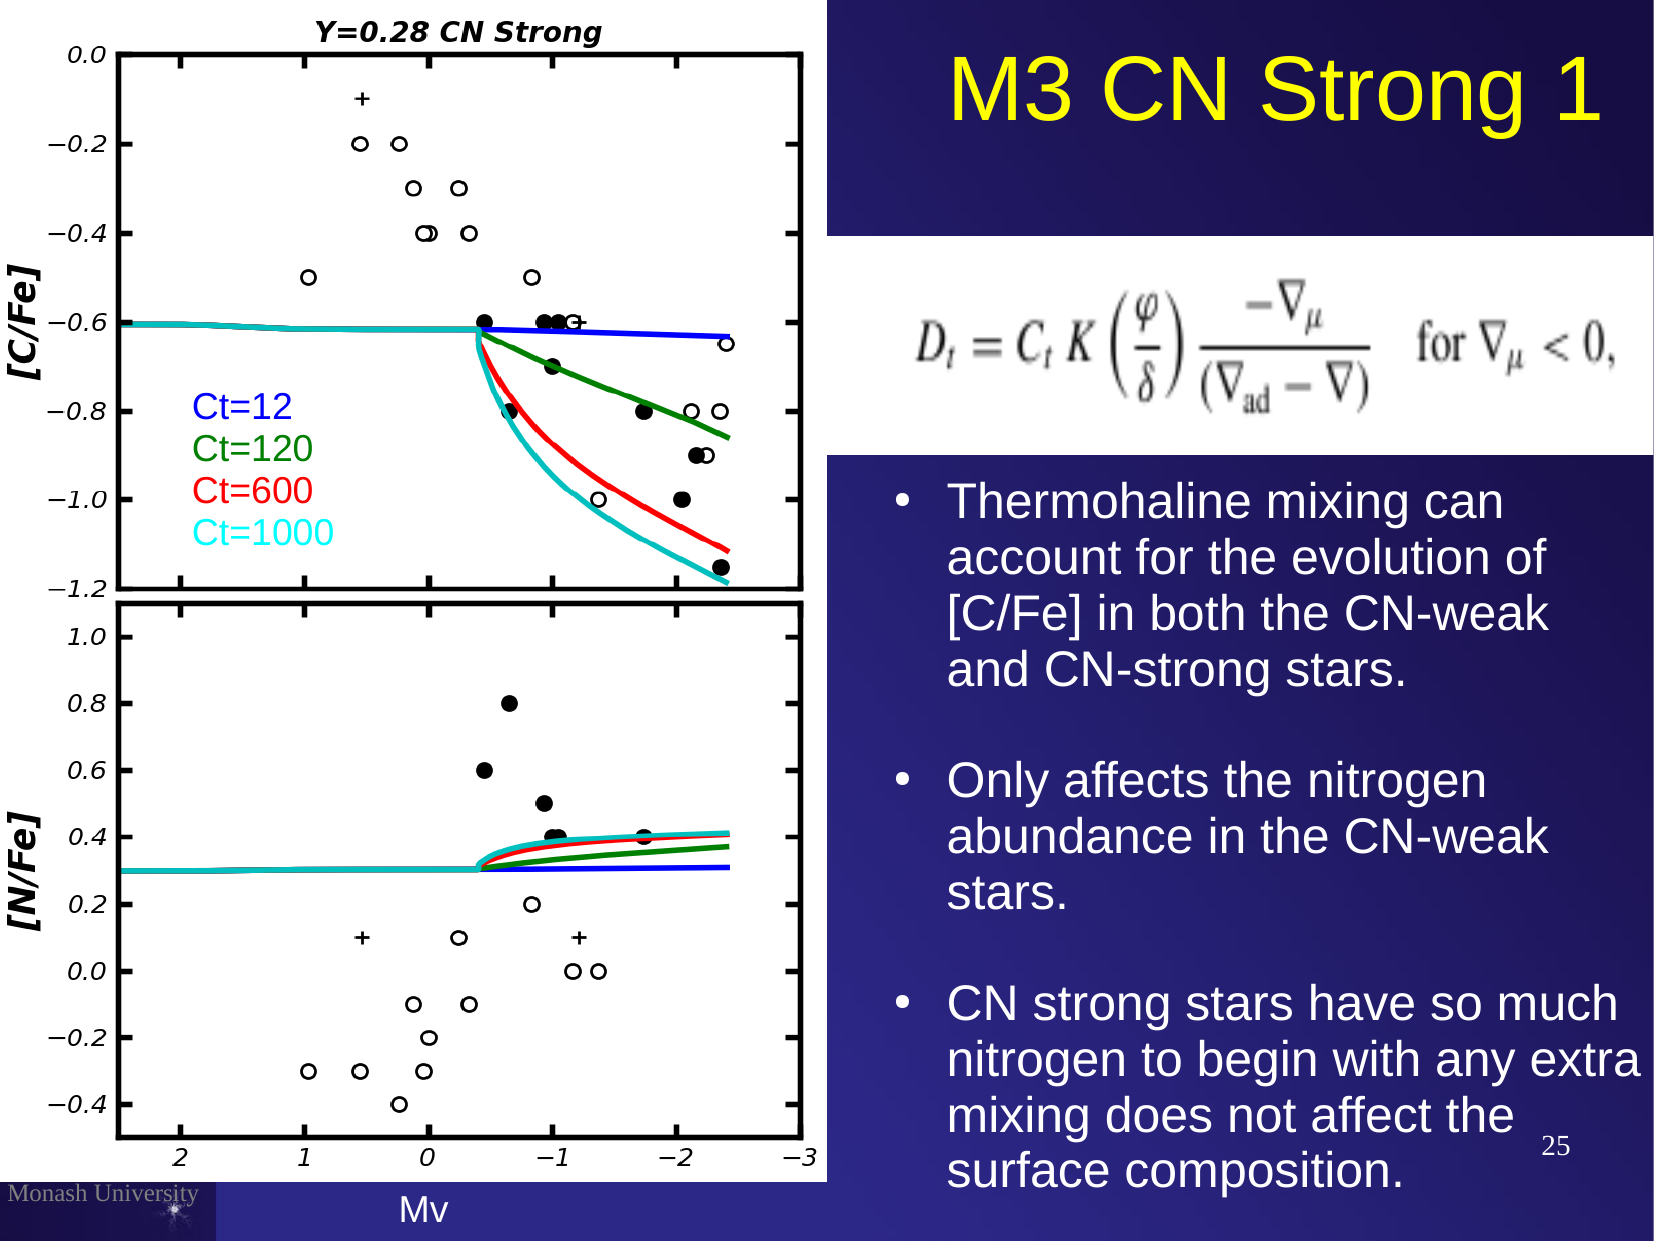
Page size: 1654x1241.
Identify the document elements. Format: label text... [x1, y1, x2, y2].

text_box Mv [383, 1182, 473, 1238]
picture [0, 0, 1654, 1241]
text_box M3 CN Strong 1 [856, 29, 1625, 147]
text_box Ct=12 Ct=120 Ct=600 Ct=1000 [177, 378, 355, 562]
text_box Thermohaline mixing can account for the evolution of [C/Fe] in both the CN-weak and CN-strong stars. Only affects the nitrogen abundance in the CN-weak stars. CN strong stars have so much nitrogen to begin with any extra mixing does not affect the surface composition. [860, 466, 1654, 1241]
